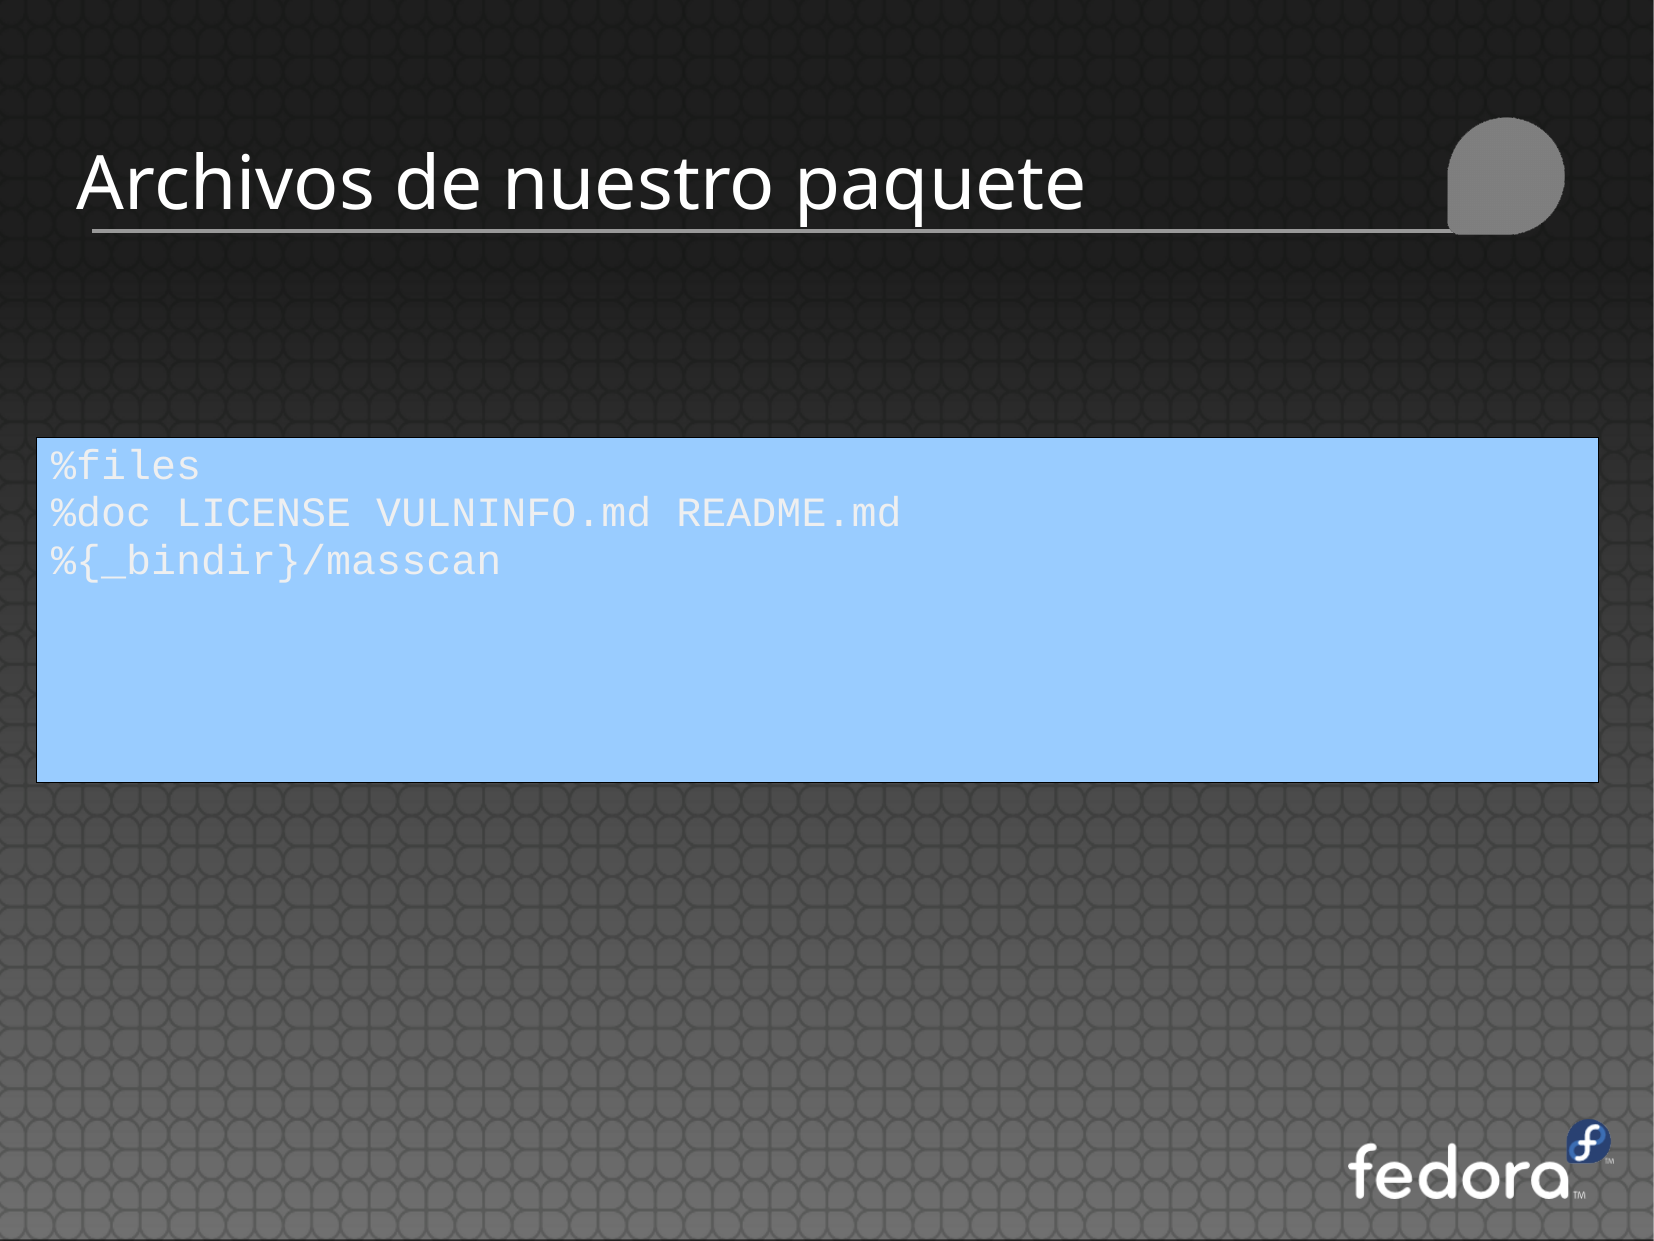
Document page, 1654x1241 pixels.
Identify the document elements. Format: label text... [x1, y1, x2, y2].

title Archivos de nuestro paquete [76, 112, 1566, 249]
text_box %files %doc LICENSE VULNINFO.md README.md %{_bindir}/masscan [36, 437, 1599, 783]
picture [0, 0, 1654, 1241]
